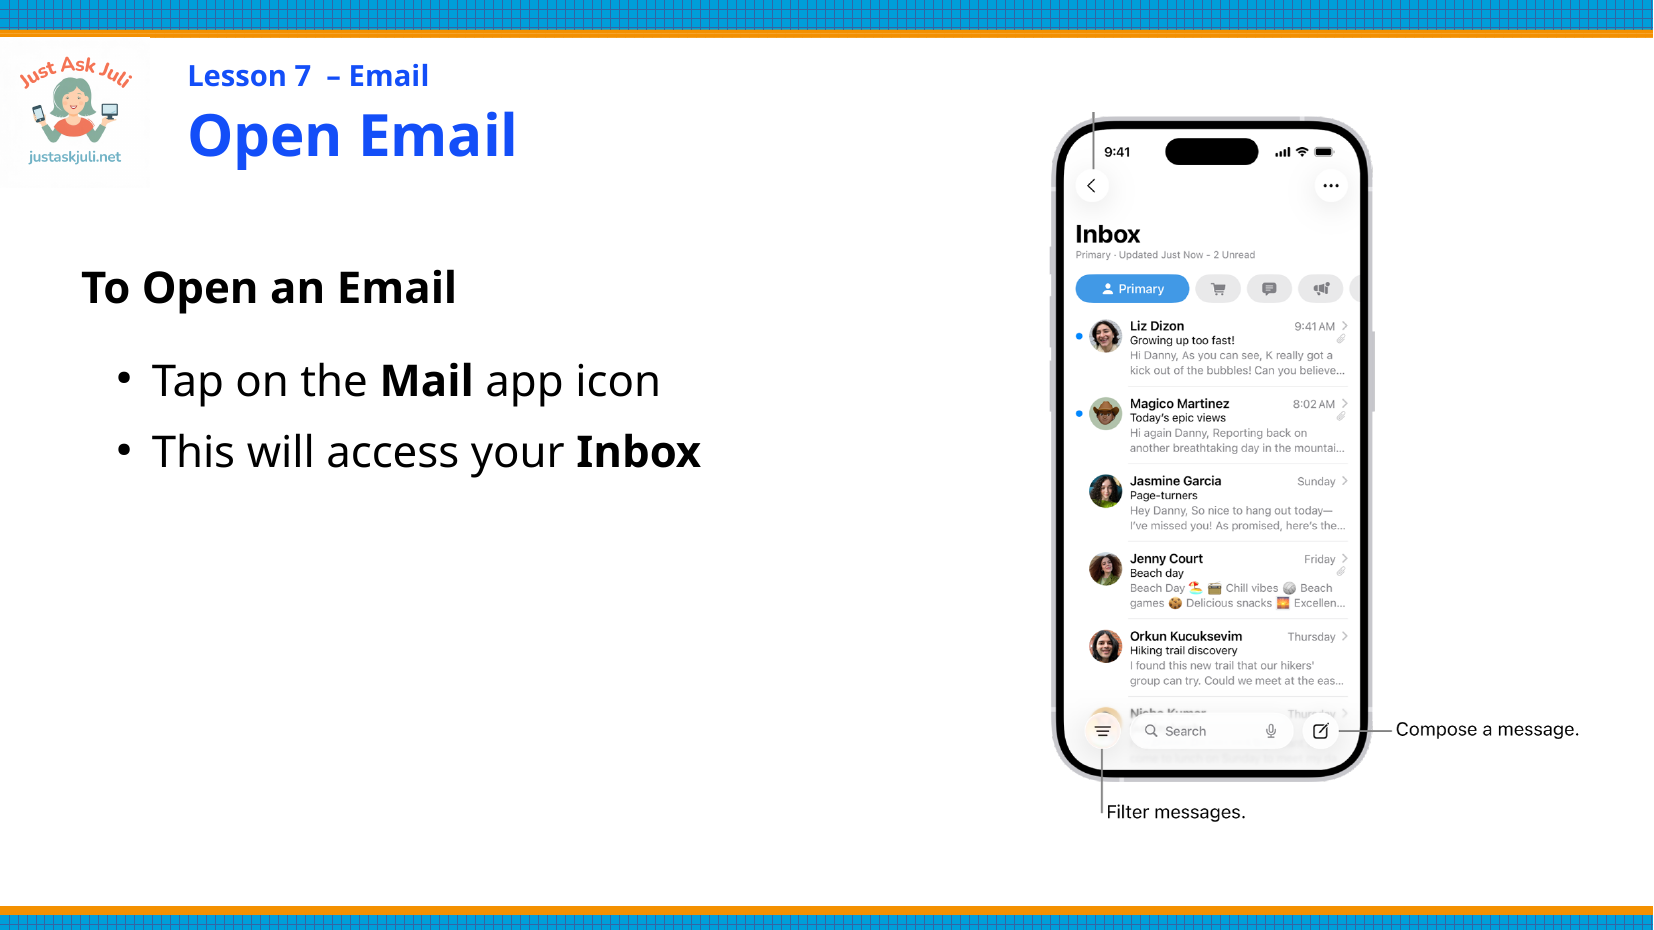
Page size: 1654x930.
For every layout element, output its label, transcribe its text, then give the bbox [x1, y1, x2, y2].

picture [0, 37, 150, 188]
picture [1049, 112, 1597, 825]
text_box Lesson 7 – Email Open Email [187, 37, 1238, 192]
text_box To Open an Email Tap on the Mail app icon This will access your Inbox [74, 212, 975, 525]
